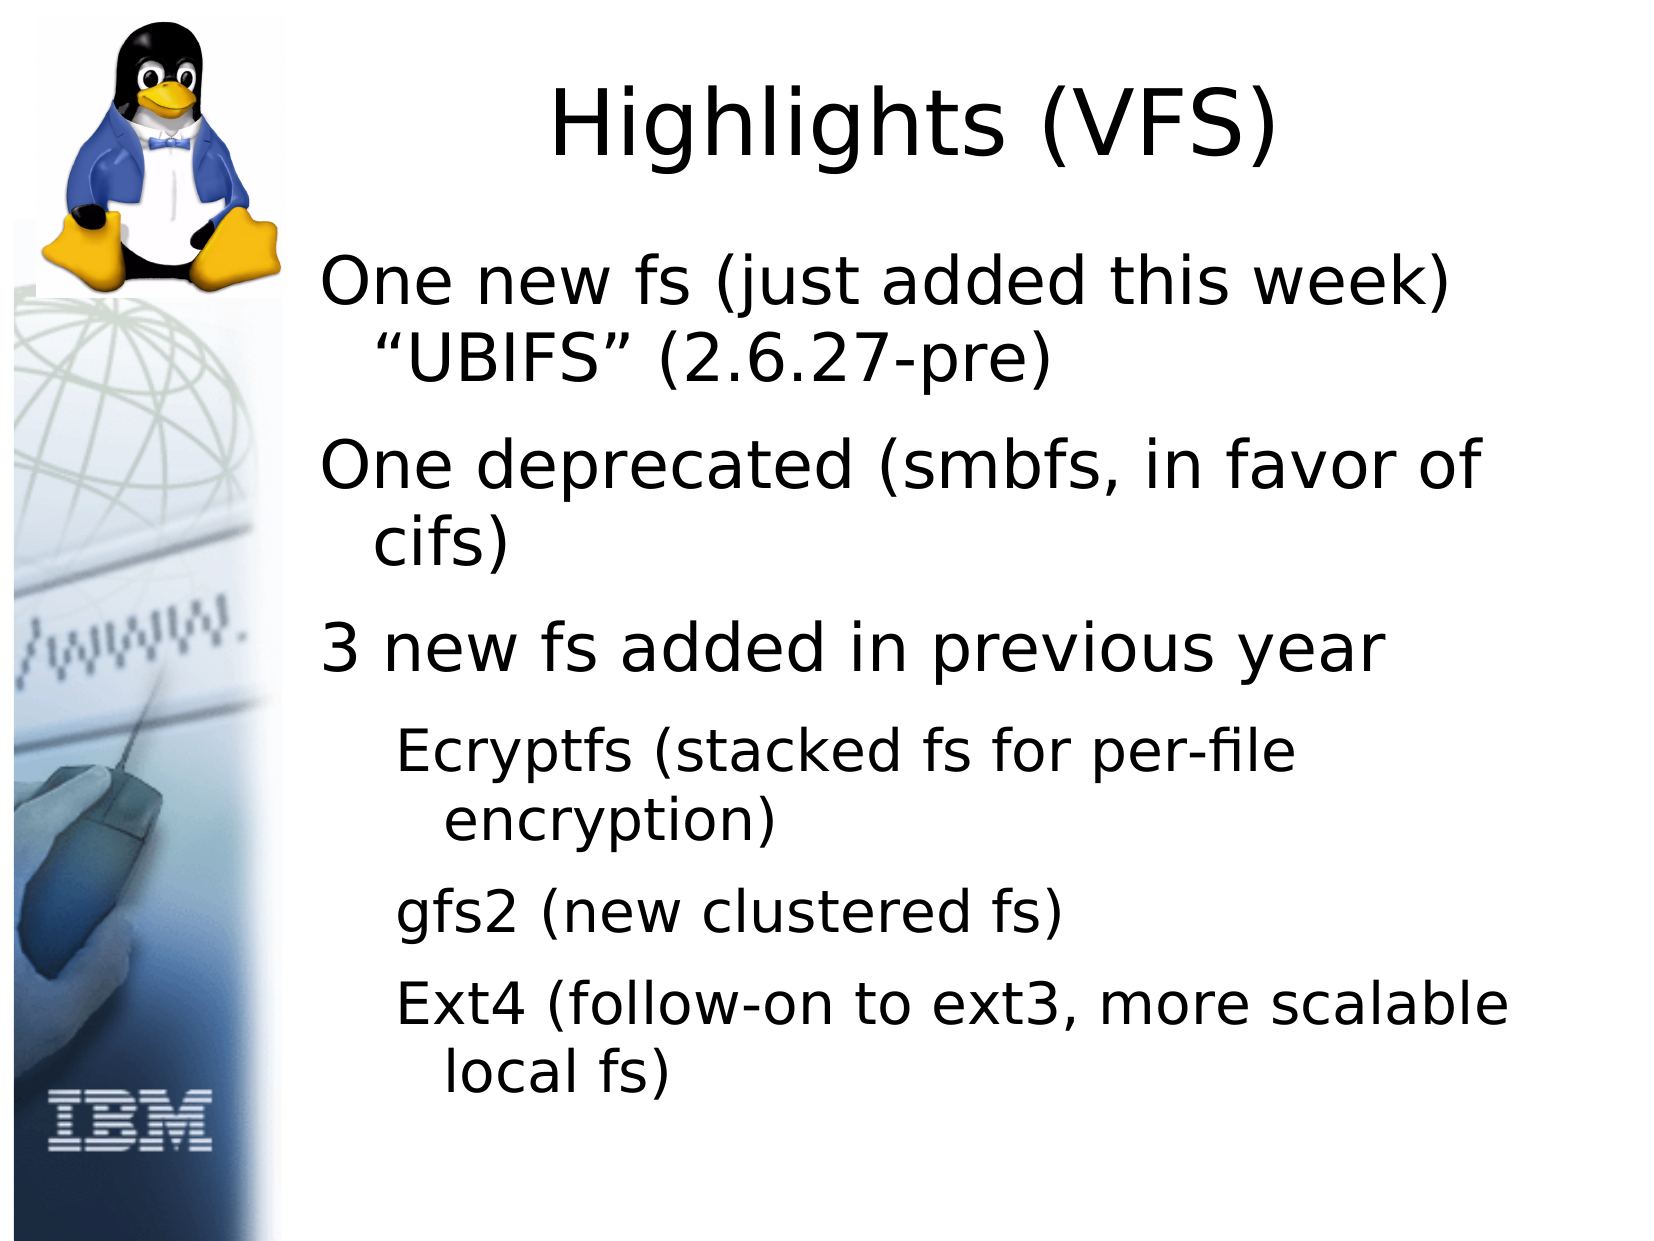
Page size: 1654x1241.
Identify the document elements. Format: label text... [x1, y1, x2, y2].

title Highlights (VFS) [301, 39, 1528, 209]
list One new fs (just added this week) “UBIFS” (2.6.27-pre) One deprecated (smbfs, in favor of cifs) 3 new fs added in previous year Ecryptfs (stacked fs for per-file encryption) gfs2 (new clustered fs) Ext4 (follow-on to ext3, more scalable local fs) [301, 243, 1520, 1182]
